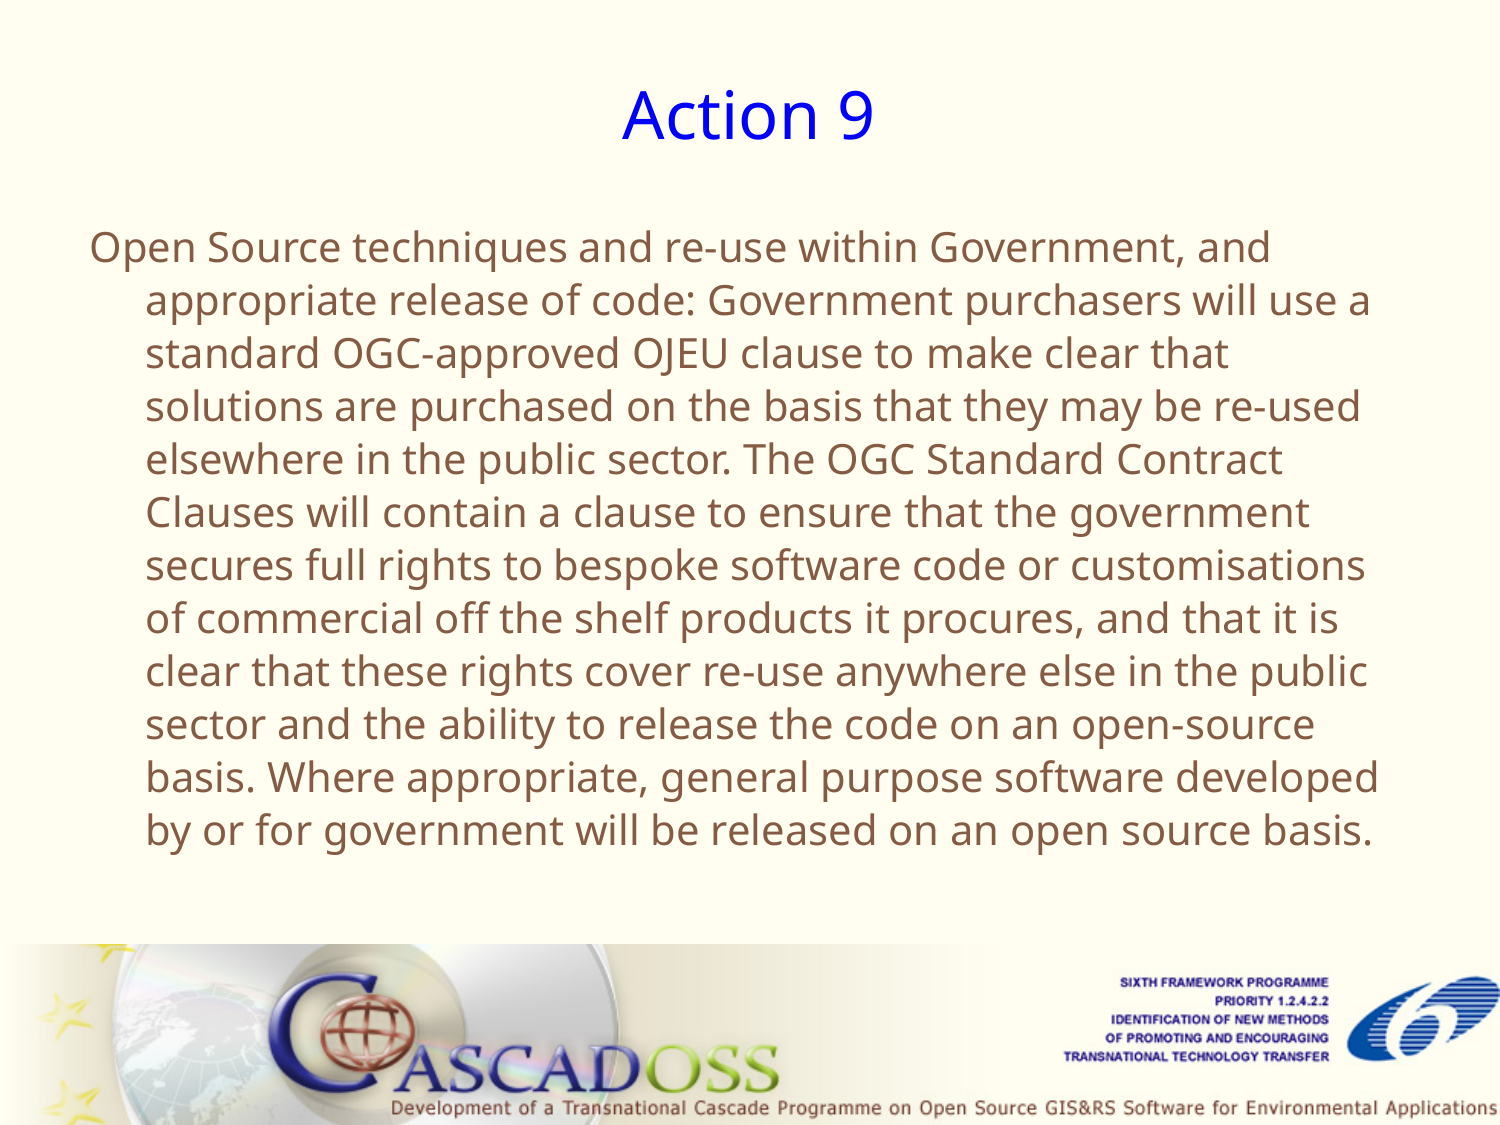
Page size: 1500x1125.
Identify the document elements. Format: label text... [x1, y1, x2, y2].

title Action 9 [74, 20, 1425, 208]
picture [0, 944, 1500, 1125]
list Open Source techniques and re-use within Government, and appropriate release of code: Government purchasers will use a standard OGC-approved OJEU clause to make clear that solutions are purchased on the basis that they may be re-used elsewhere in the public sector. The OGC Standard Contract Clauses will contain a clause to ensure that the government secures full rights to bespoke software code or customisations of commercial off the shelf products it procures, and that it is clear that these rights cover re-use anywhere else in the public sector and the ability to release the code on an open-source basis. Where appropriate, general purpose software developed by or for government will be released on an open source basis. [74, 208, 1425, 951]
